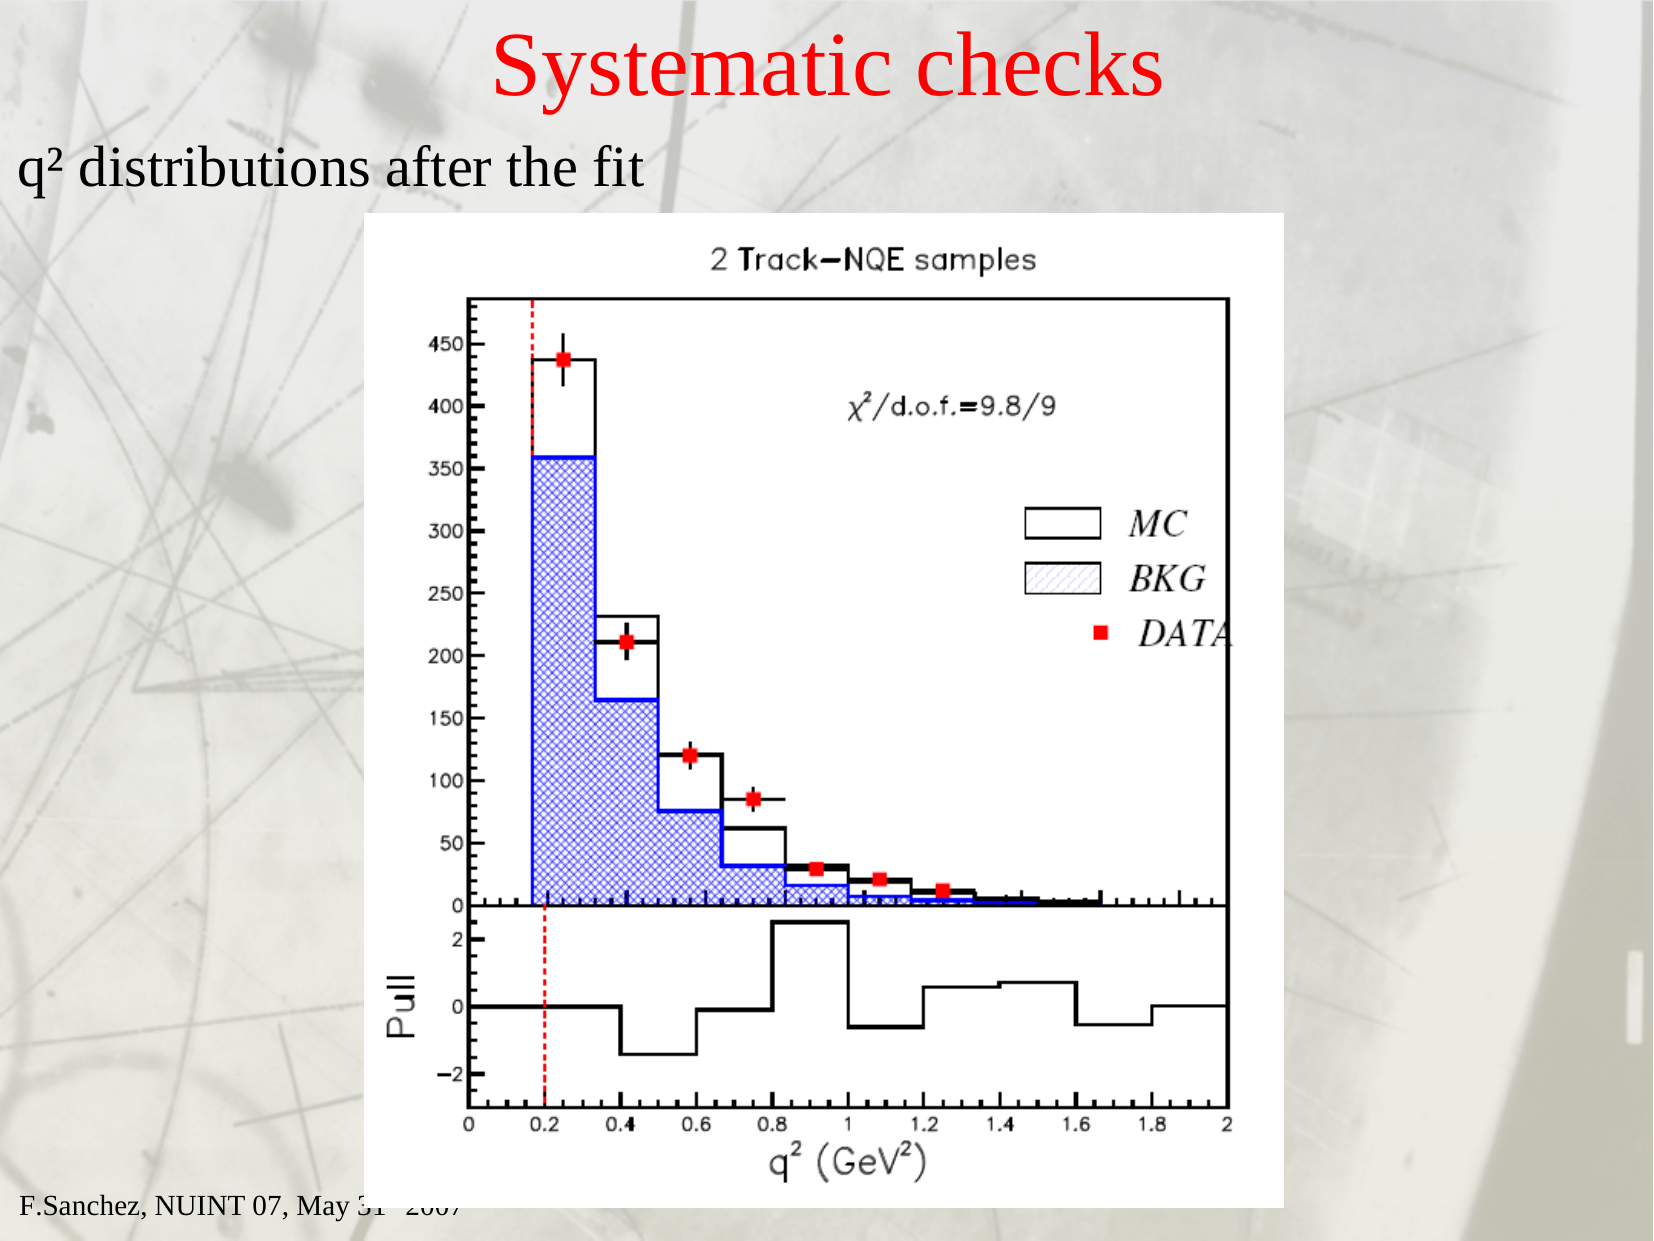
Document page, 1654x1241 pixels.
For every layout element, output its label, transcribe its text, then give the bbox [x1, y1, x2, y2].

picture [0, 0, 1654, 1241]
list q² distributions after the fit [0, 134, 1534, 230]
title Systematic checks [84, 0, 1573, 130]
